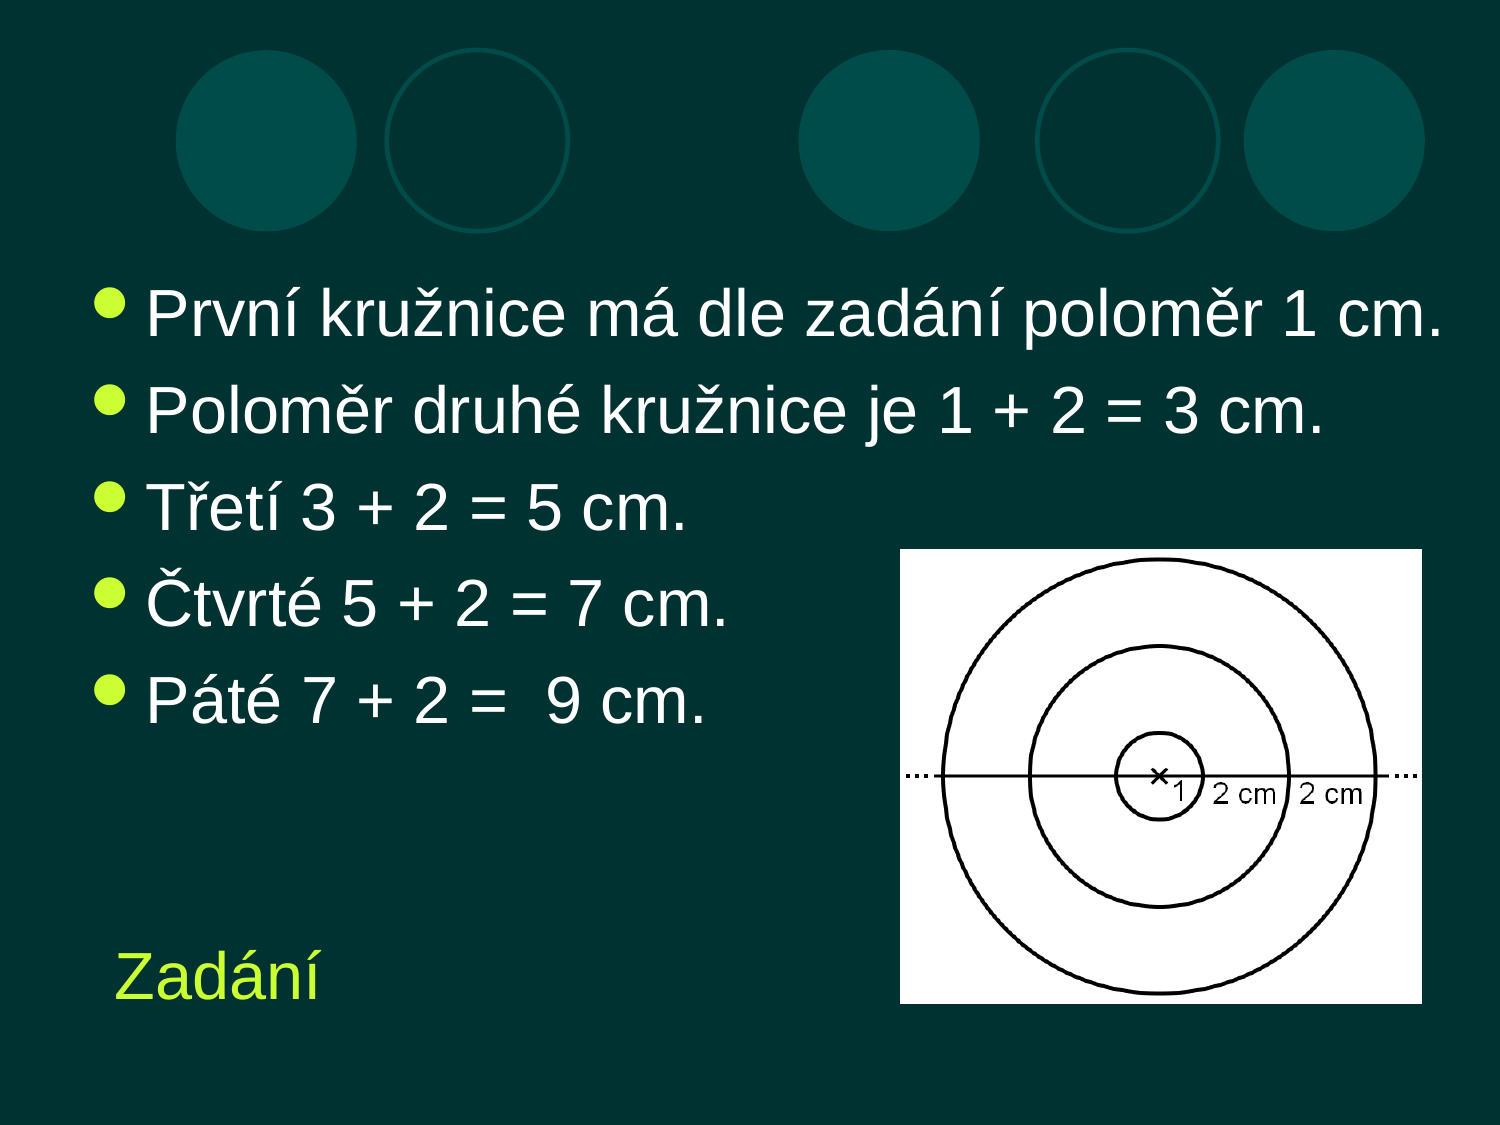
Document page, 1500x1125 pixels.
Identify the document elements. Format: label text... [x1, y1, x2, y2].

list První kružnice má dle zadání poloměr 1 cm. Poloměr druhé kružnice je 1 + 2 = 3 cm. Třetí 3 + 2 = 5 cm. Čtvrté 5 + 2 = 7 cm. Páté 7 + 2 = 9 cm. [74, 262, 1463, 1006]
text_box Zadání [100, 924, 338, 1021]
picture [900, 549, 1422, 1004]
